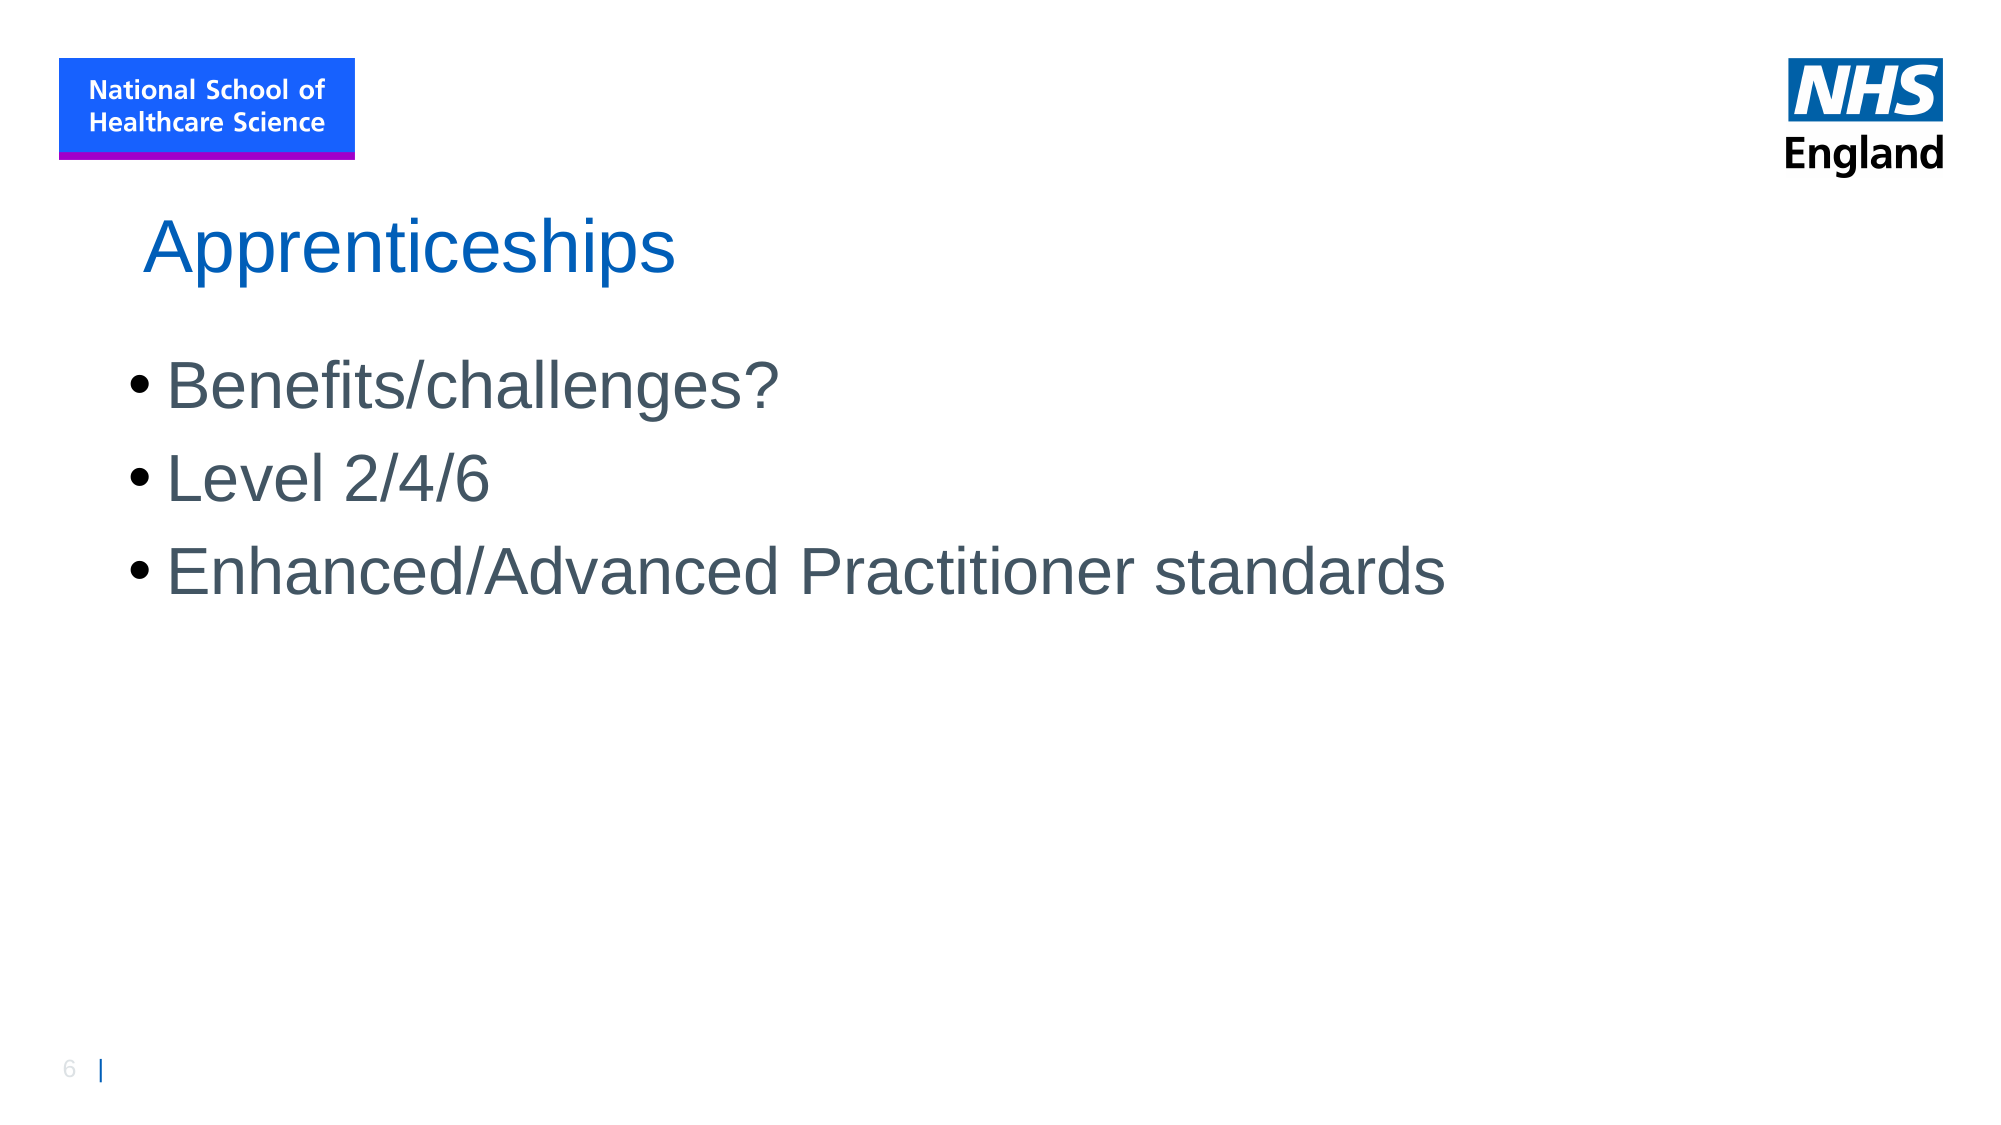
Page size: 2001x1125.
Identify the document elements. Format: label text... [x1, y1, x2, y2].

title Apprenticeships [128, 198, 1875, 299]
list Benefits/challenges? Level 2/4/6 Enhanced/Advanced Practitioner standards [128, 351, 1875, 956]
